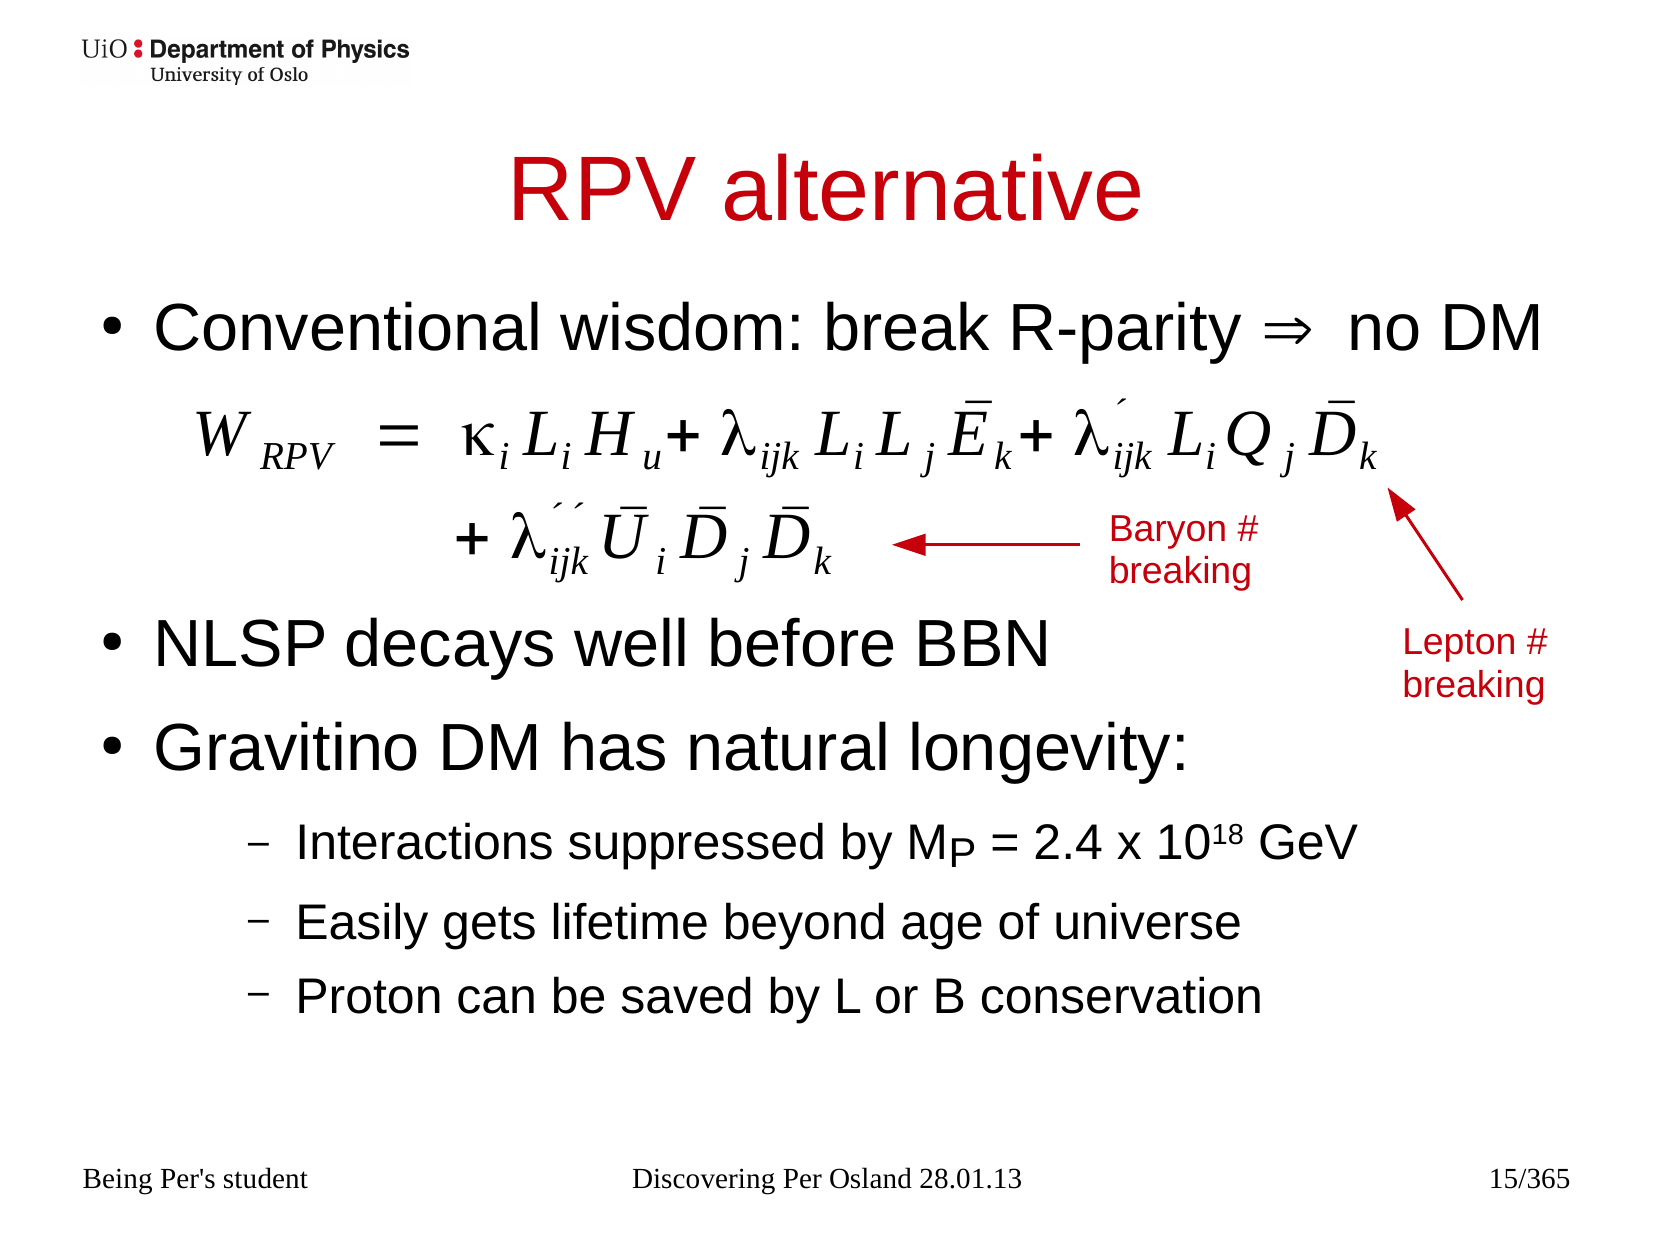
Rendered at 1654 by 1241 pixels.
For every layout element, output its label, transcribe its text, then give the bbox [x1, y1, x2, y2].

chart [187, 391, 1387, 583]
text_box Lepton # breaking [1387, 613, 1576, 713]
title RPV alternative [82, 84, 1571, 290]
list Conventional wisdom: break R-parity ⇒ no DM NLSP decays well before BBN Gravitino DM has natural longevity: Interactions suppressed by MP = 2.4 x 1018 GeV Easily gets lifetime beyond age of universe Proton can be saved by L or B conservation [82, 290, 1576, 1094]
picture [80, 37, 413, 86]
text_box Baryon # breaking [1093, 500, 1313, 601]
